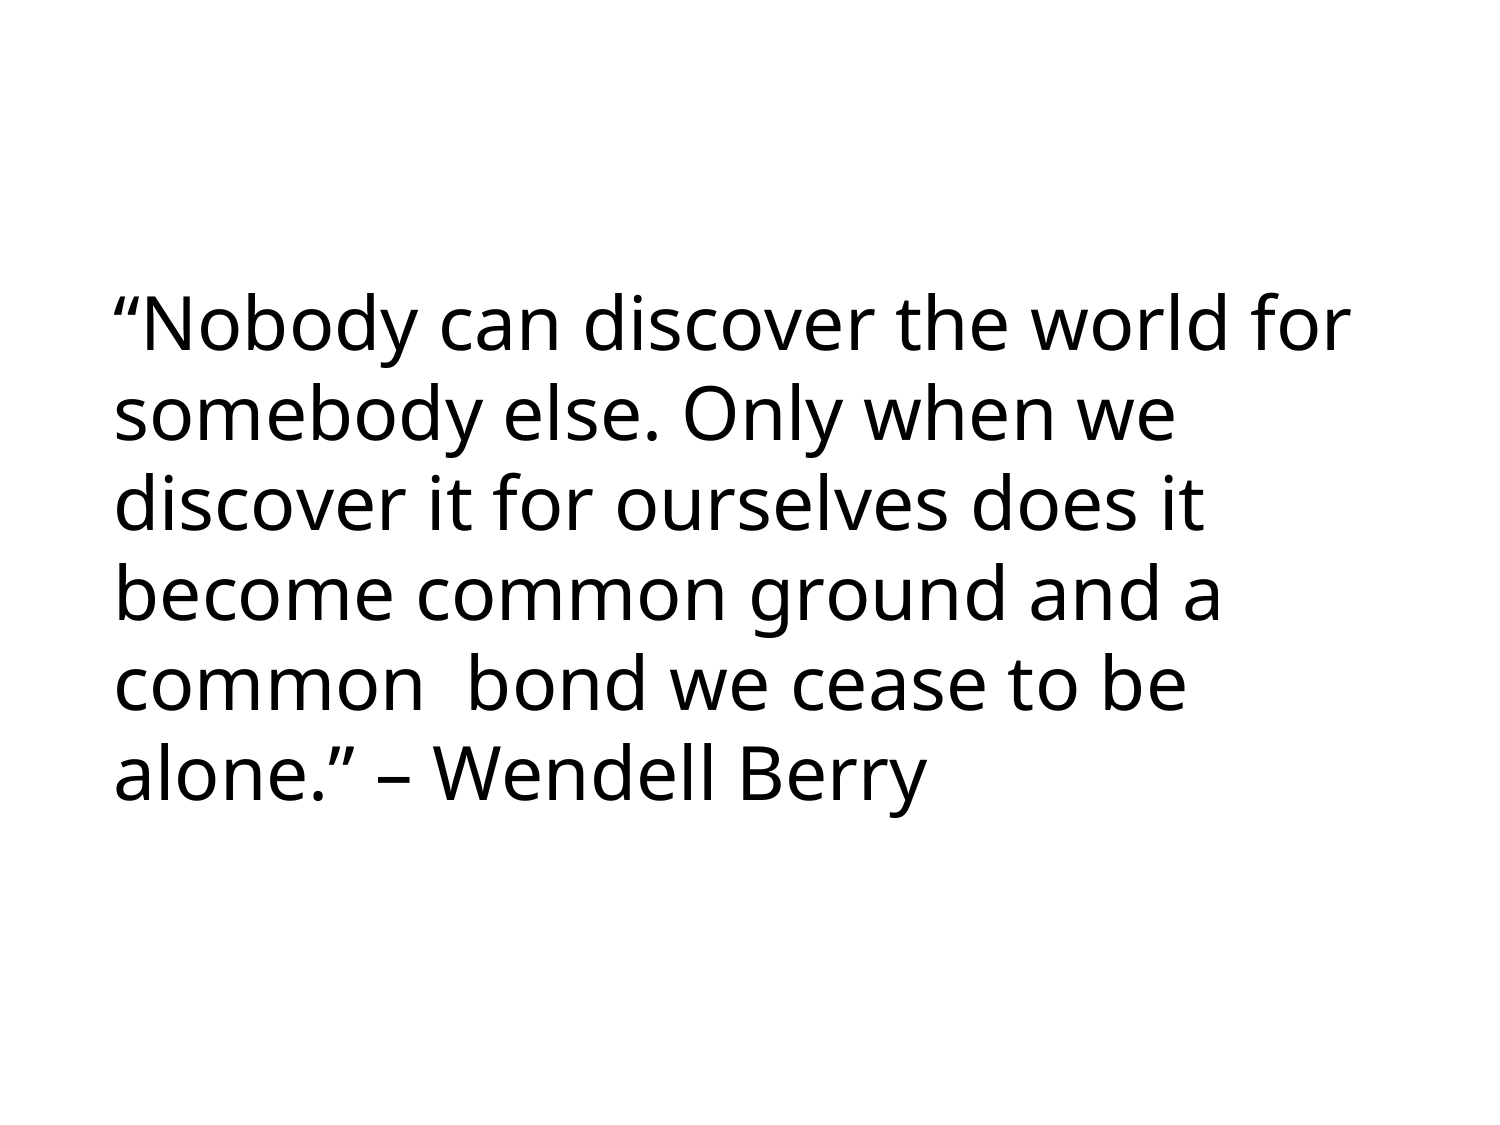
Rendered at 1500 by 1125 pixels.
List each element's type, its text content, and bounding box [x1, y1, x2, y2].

title “Nobody can discover the world for somebody else. Only when we discover it for ourselves does it become common ground and a common bond we cease to be alone.” – Wendell Berry [98, 268, 1402, 725]
